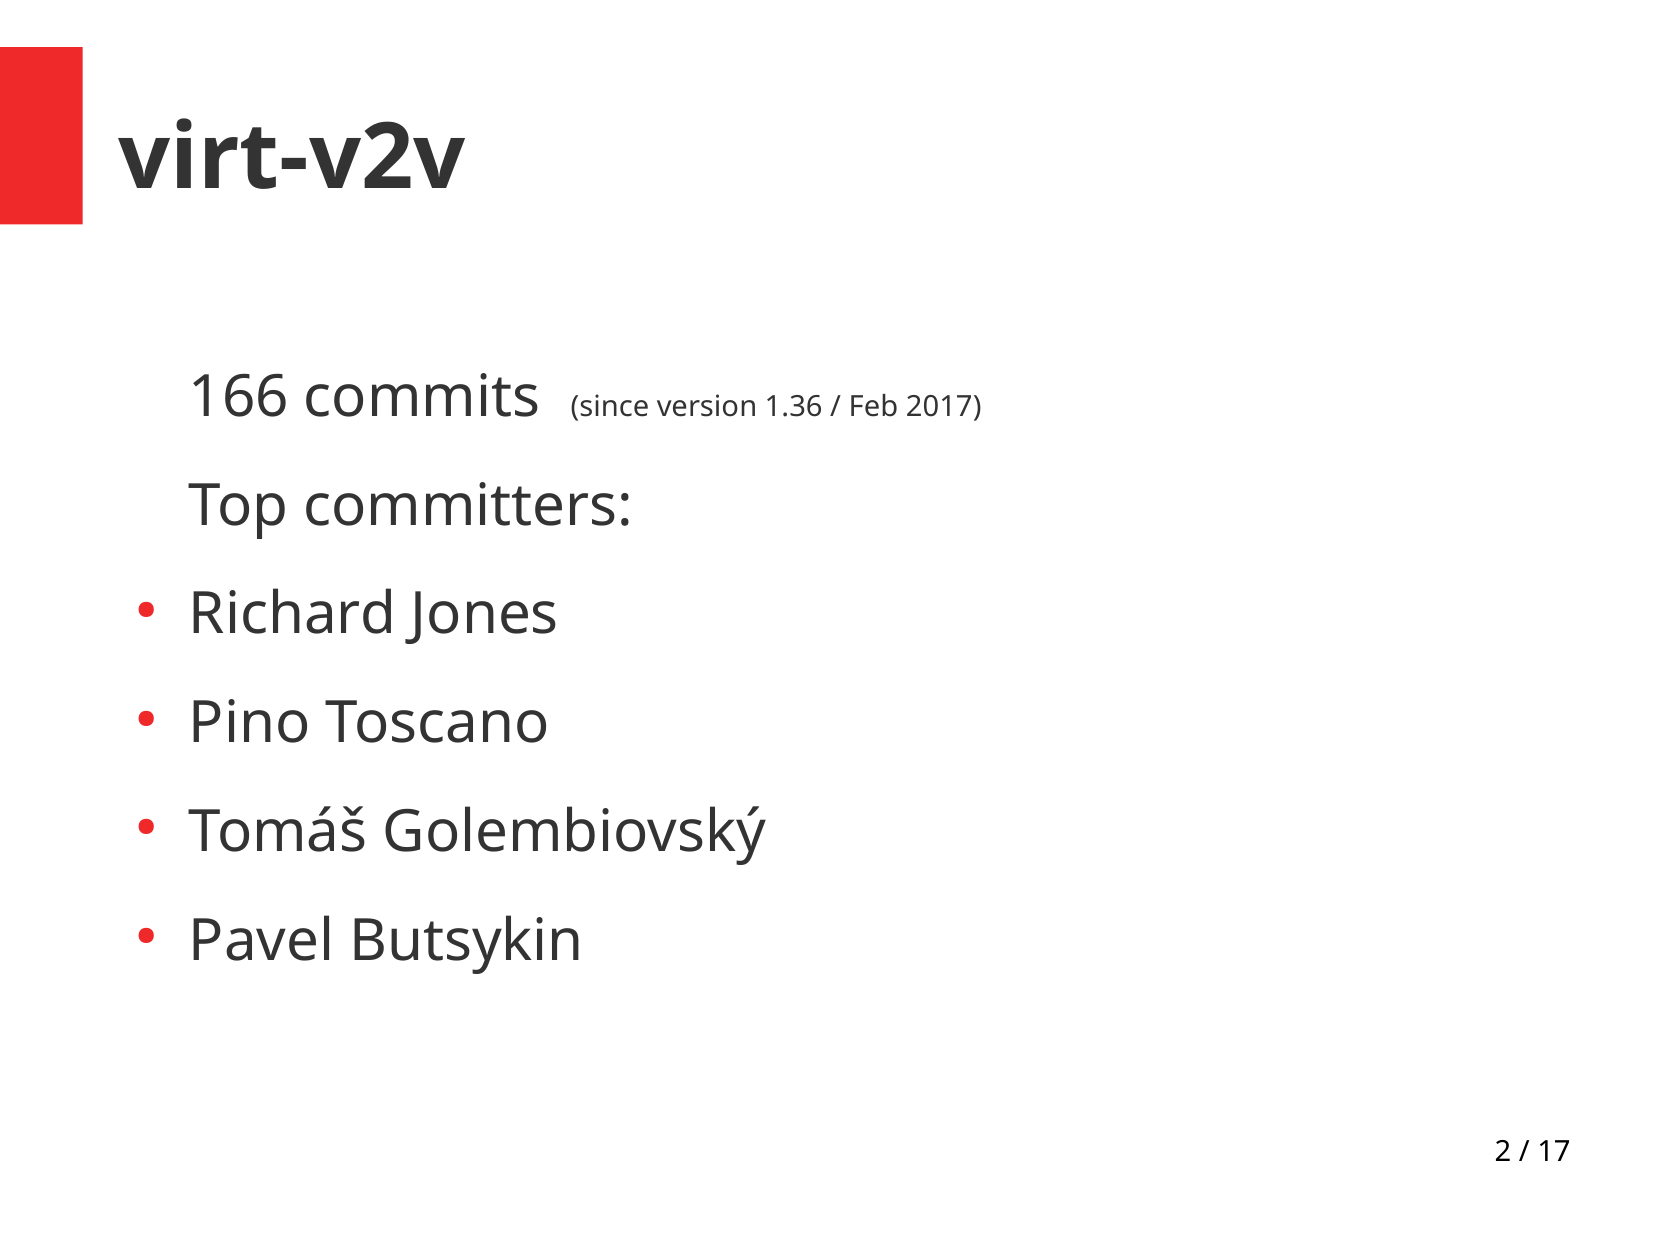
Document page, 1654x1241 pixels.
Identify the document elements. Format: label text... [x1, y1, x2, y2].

list 166 commits (since version 1.36 / Feb 2017) Top committers: Richard Jones Pino Toscano Tomáš Golembiovský Pavel Butsykin [118, 354, 1536, 1074]
title virt-v2v [118, 49, 1571, 257]
